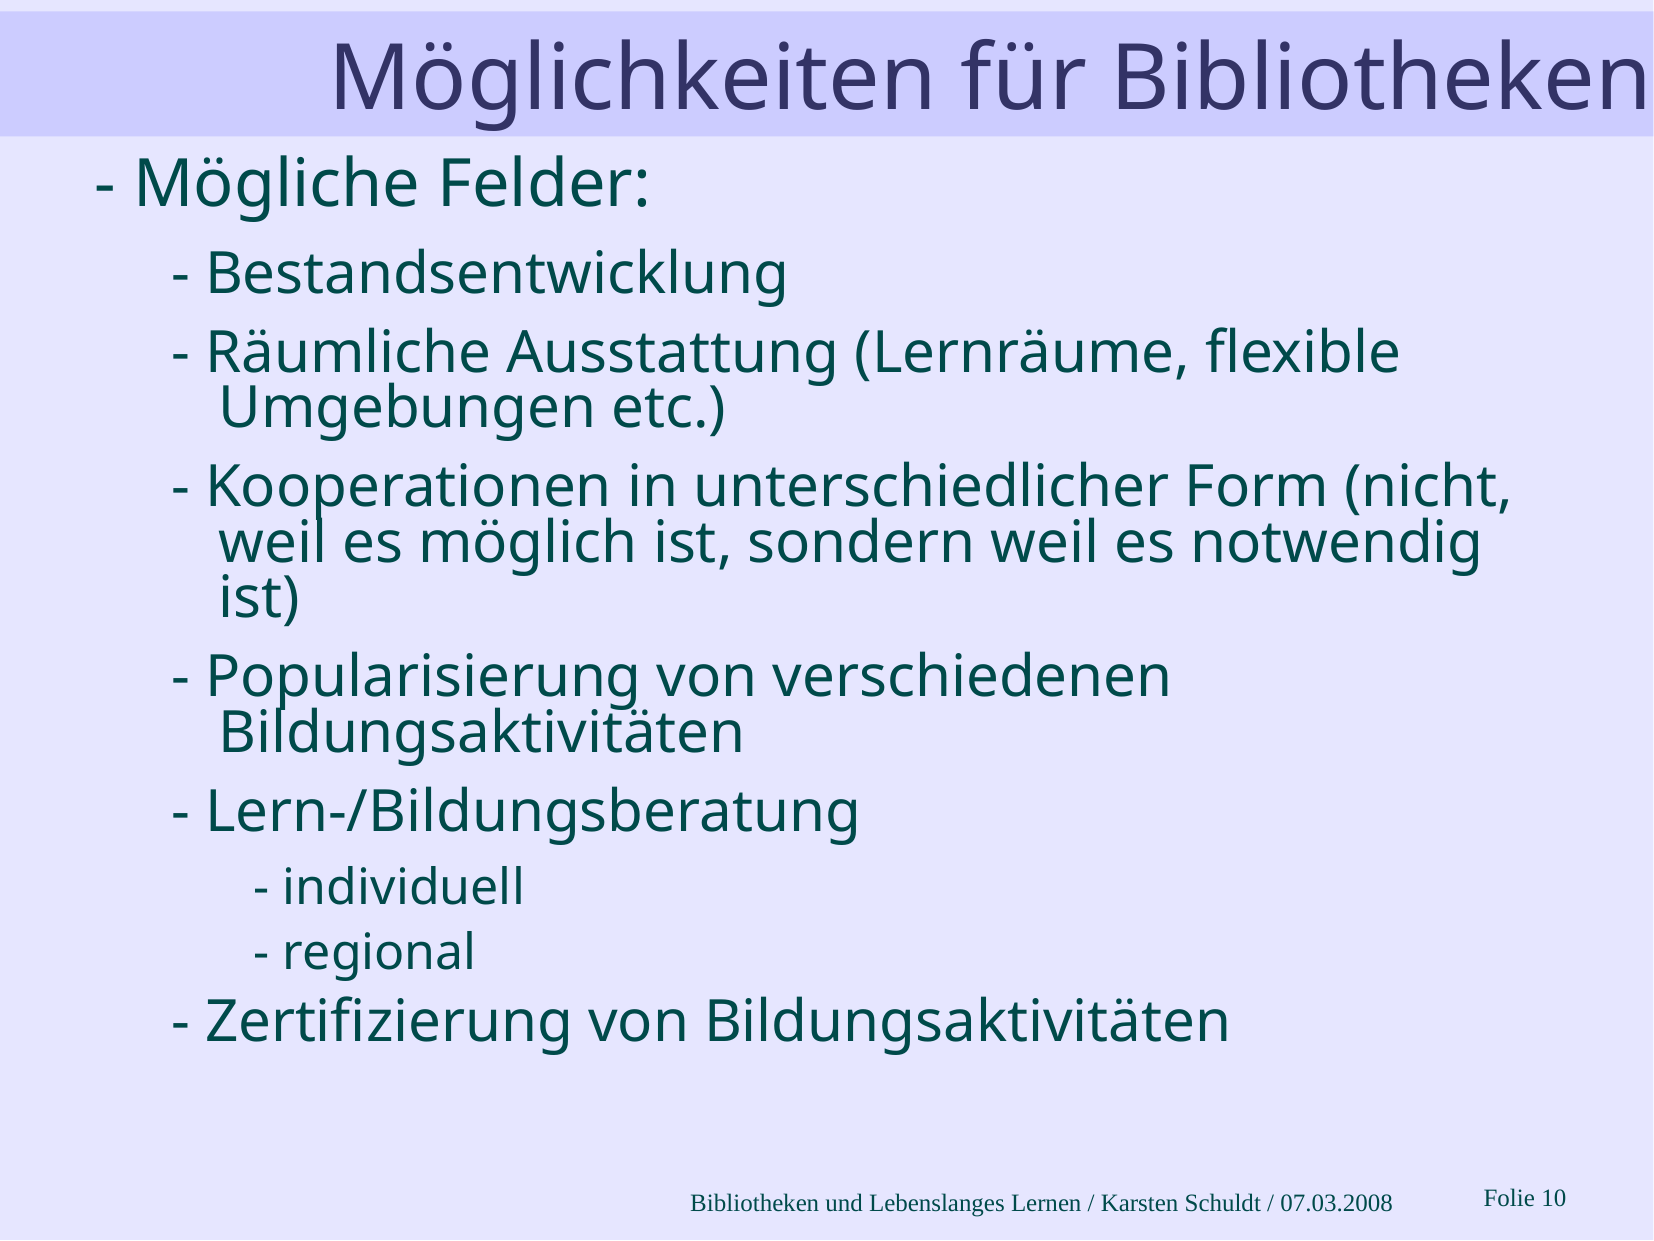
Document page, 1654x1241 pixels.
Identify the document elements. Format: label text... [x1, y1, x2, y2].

title Möglichkeiten für Bibliotheken [0, 0, 1654, 151]
list - Mögliche Felder: - Bestandsentwicklung - Räumliche Ausstattung (Lernräume, flexible Umgebungen etc.) - Kooperationen in unterschiedlicher Form (nicht, weil es möglich ist, sondern weil es notwendig ist) - Popularisierung von verschiedenen Bildungsaktivitäten - Lern-/Bildungsberatung - individuell - regional - Zertifizierung von Bildungsaktivitäten [76, 155, 1565, 1078]
